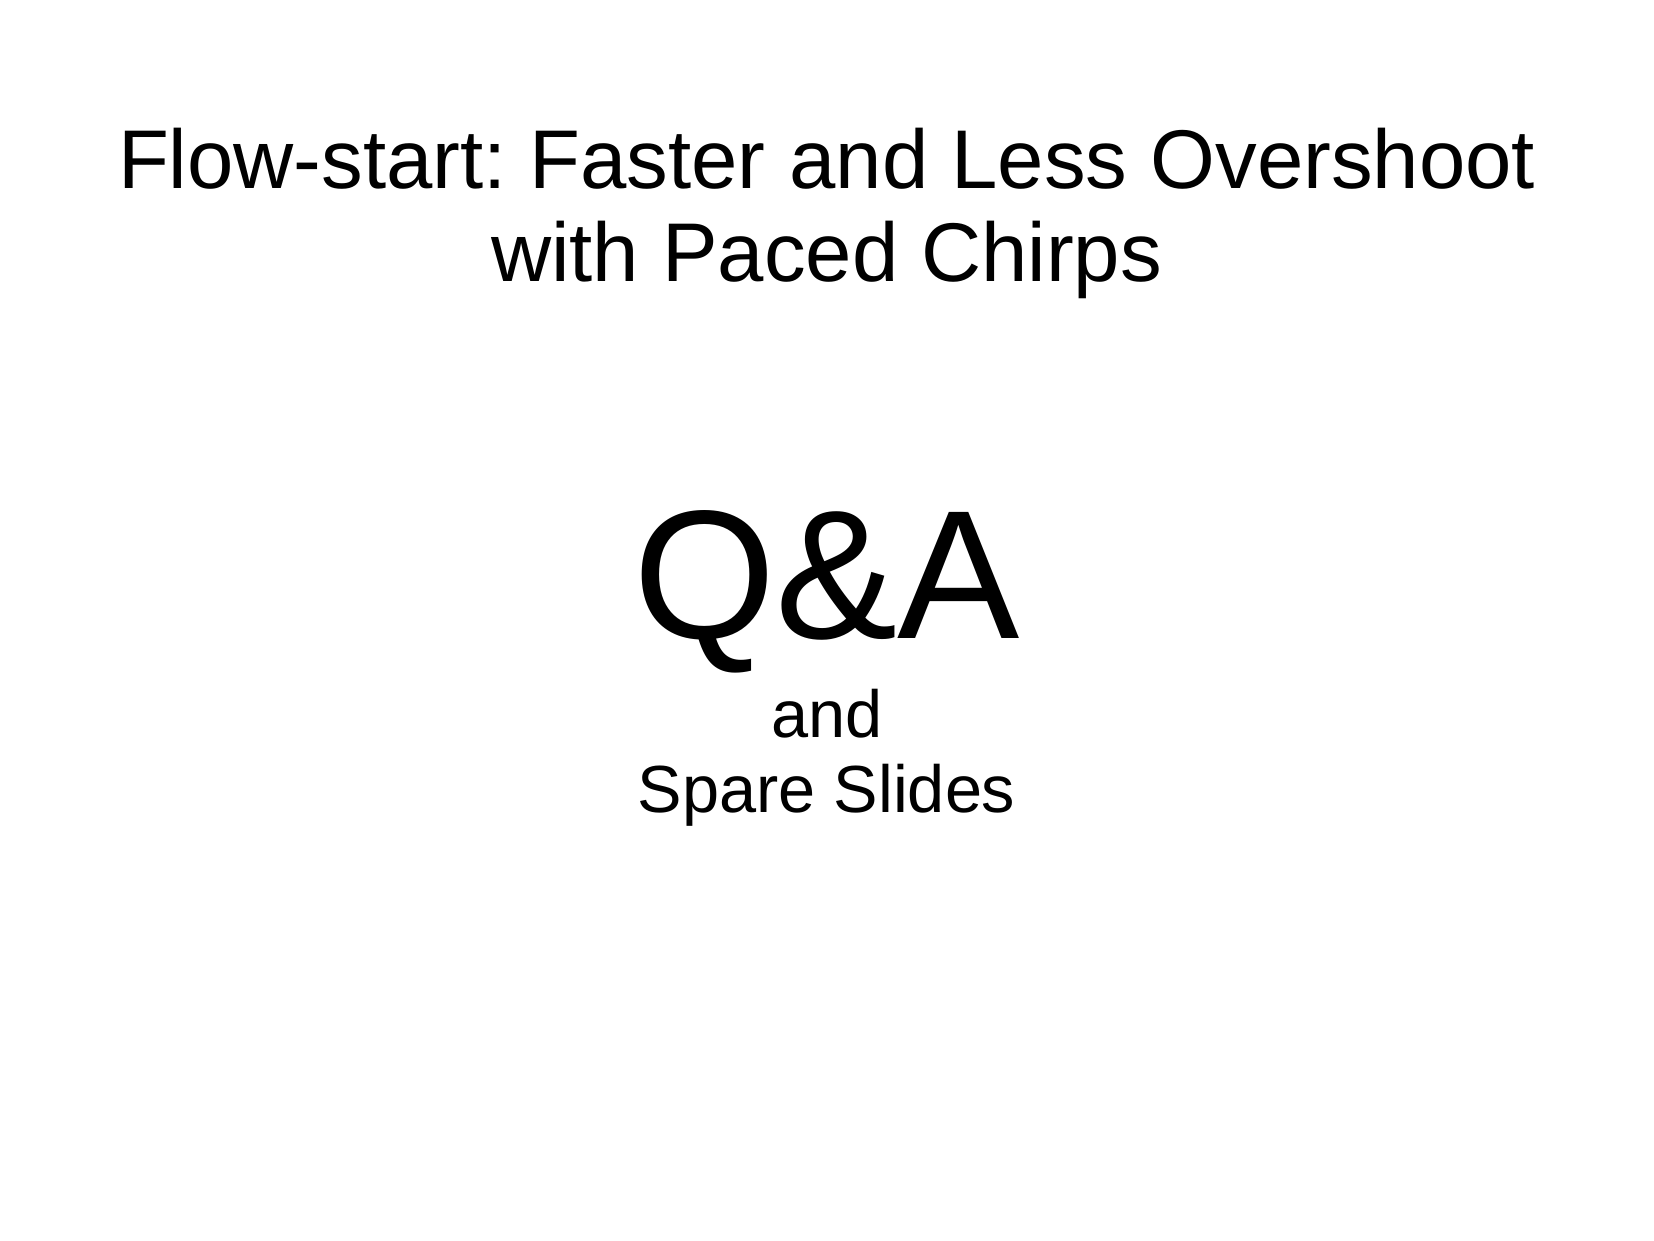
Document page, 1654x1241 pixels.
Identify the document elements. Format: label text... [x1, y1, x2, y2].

title Flow-start: Faster and Less Overshoot with Paced Chirps [82, 102, 1571, 290]
subtitle Q&A and Spare Slides [82, 290, 1571, 1010]
